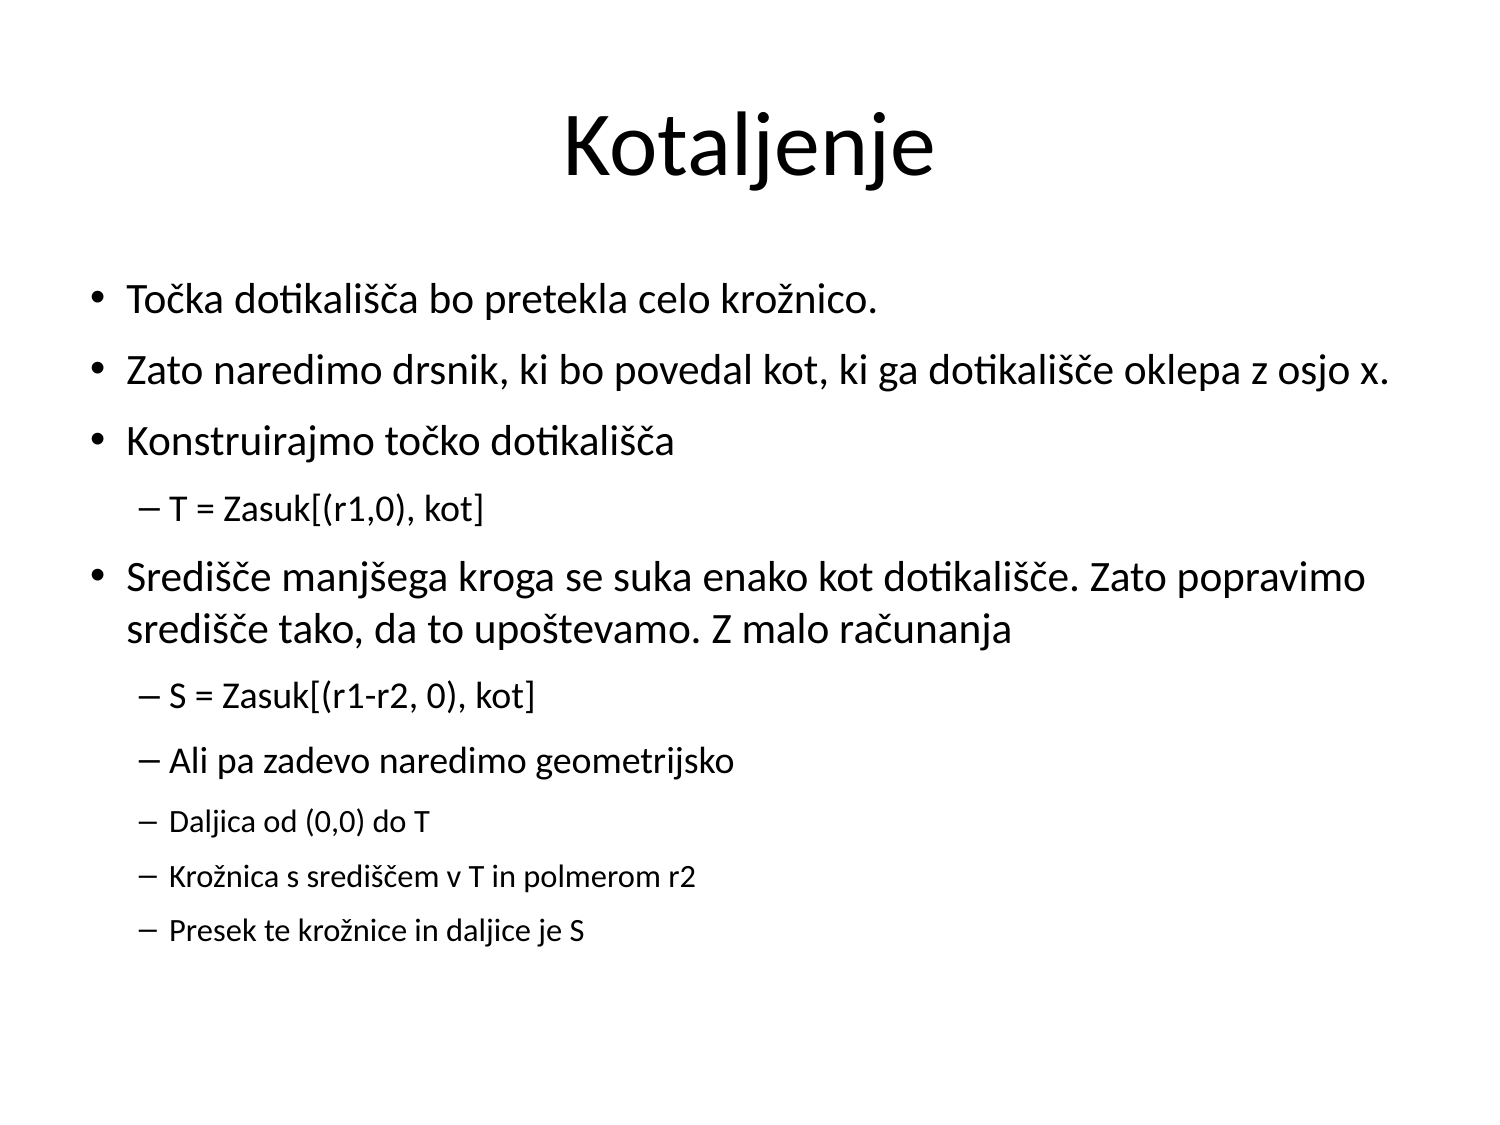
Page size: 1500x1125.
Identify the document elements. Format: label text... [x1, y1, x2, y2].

list Točka dotikališča bo pretekla celo krožnico. Zato naredimo drsnik, ki bo povedal kot, ki ga dotikališče oklepa z osjo x. Konstruirajmo točko dotikališča T = Zasuk[(r1,0), kot] Središče manjšega kroga se suka enako kot dotikališče. Zato popravimo središče tako, da to upoštevamo. Z malo računanja S = Zasuk[(r1-r2, 0), kot] Ali pa zadevo naredimo geometrijsko Daljica od (0,0) do T Krožnica s središčem v T in polmerom r2 Presek te krožnice in daljice je S [75, 262, 1425, 1005]
title Kotaljenje [75, 45, 1425, 233]
